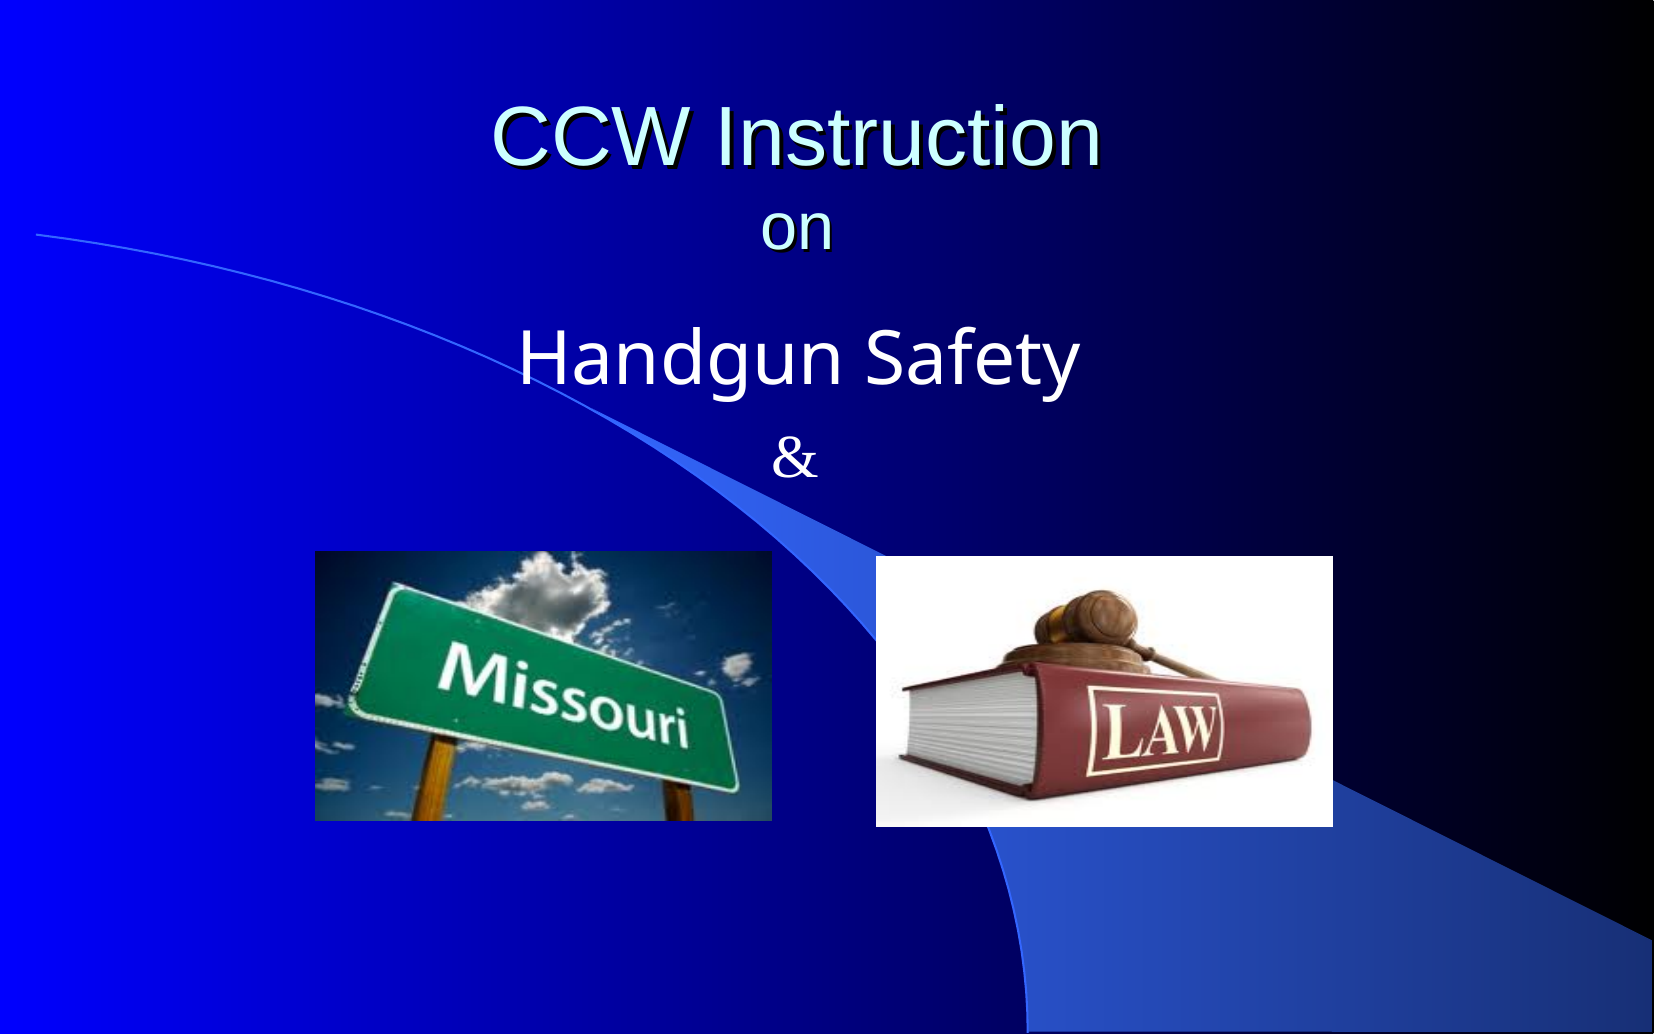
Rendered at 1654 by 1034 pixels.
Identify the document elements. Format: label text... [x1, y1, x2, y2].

picture [876, 556, 1333, 827]
title CCW Instruction on [244, 73, 1351, 271]
list Handgun Safety & [221, 309, 1376, 941]
picture [315, 551, 772, 821]
